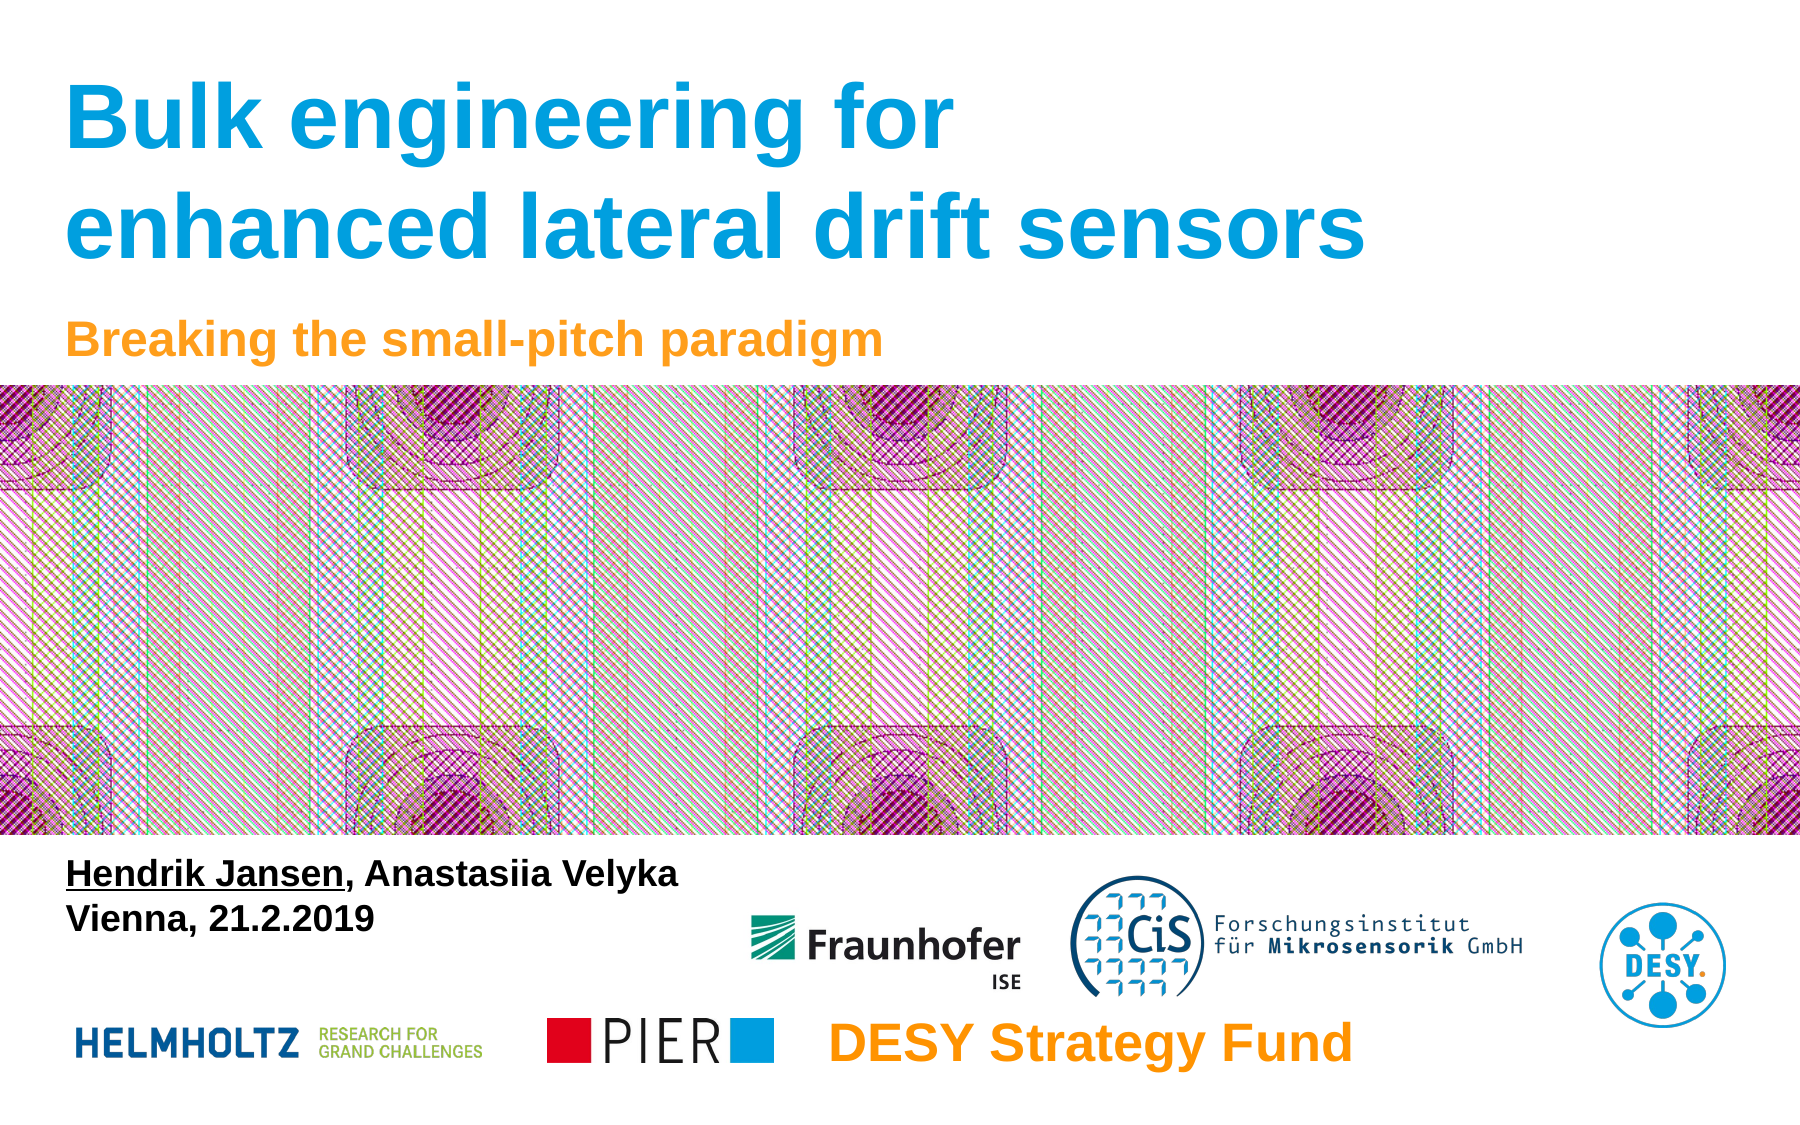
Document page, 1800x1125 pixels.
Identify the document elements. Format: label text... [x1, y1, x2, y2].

subtitle Breaking the small-pitch paradigm [64, 306, 1436, 557]
picture [1675, 978, 1726, 1028]
picture [1599, 971, 1651, 1028]
picture [0, 385, 1800, 835]
picture [1599, 902, 1658, 961]
picture [1668, 902, 1726, 953]
picture [547, 1018, 730, 1063]
title Bulk engineering for enhanced lateral drift sensors [64, 57, 1436, 306]
list Hendrik Jansen, Anastasiia Velyka Vienna, 21.2.2019 [65, 849, 1436, 965]
picture [1069, 874, 1523, 998]
picture [76, 1027, 482, 1058]
picture [735, 899, 1036, 1006]
picture [1603, 906, 1723, 1025]
